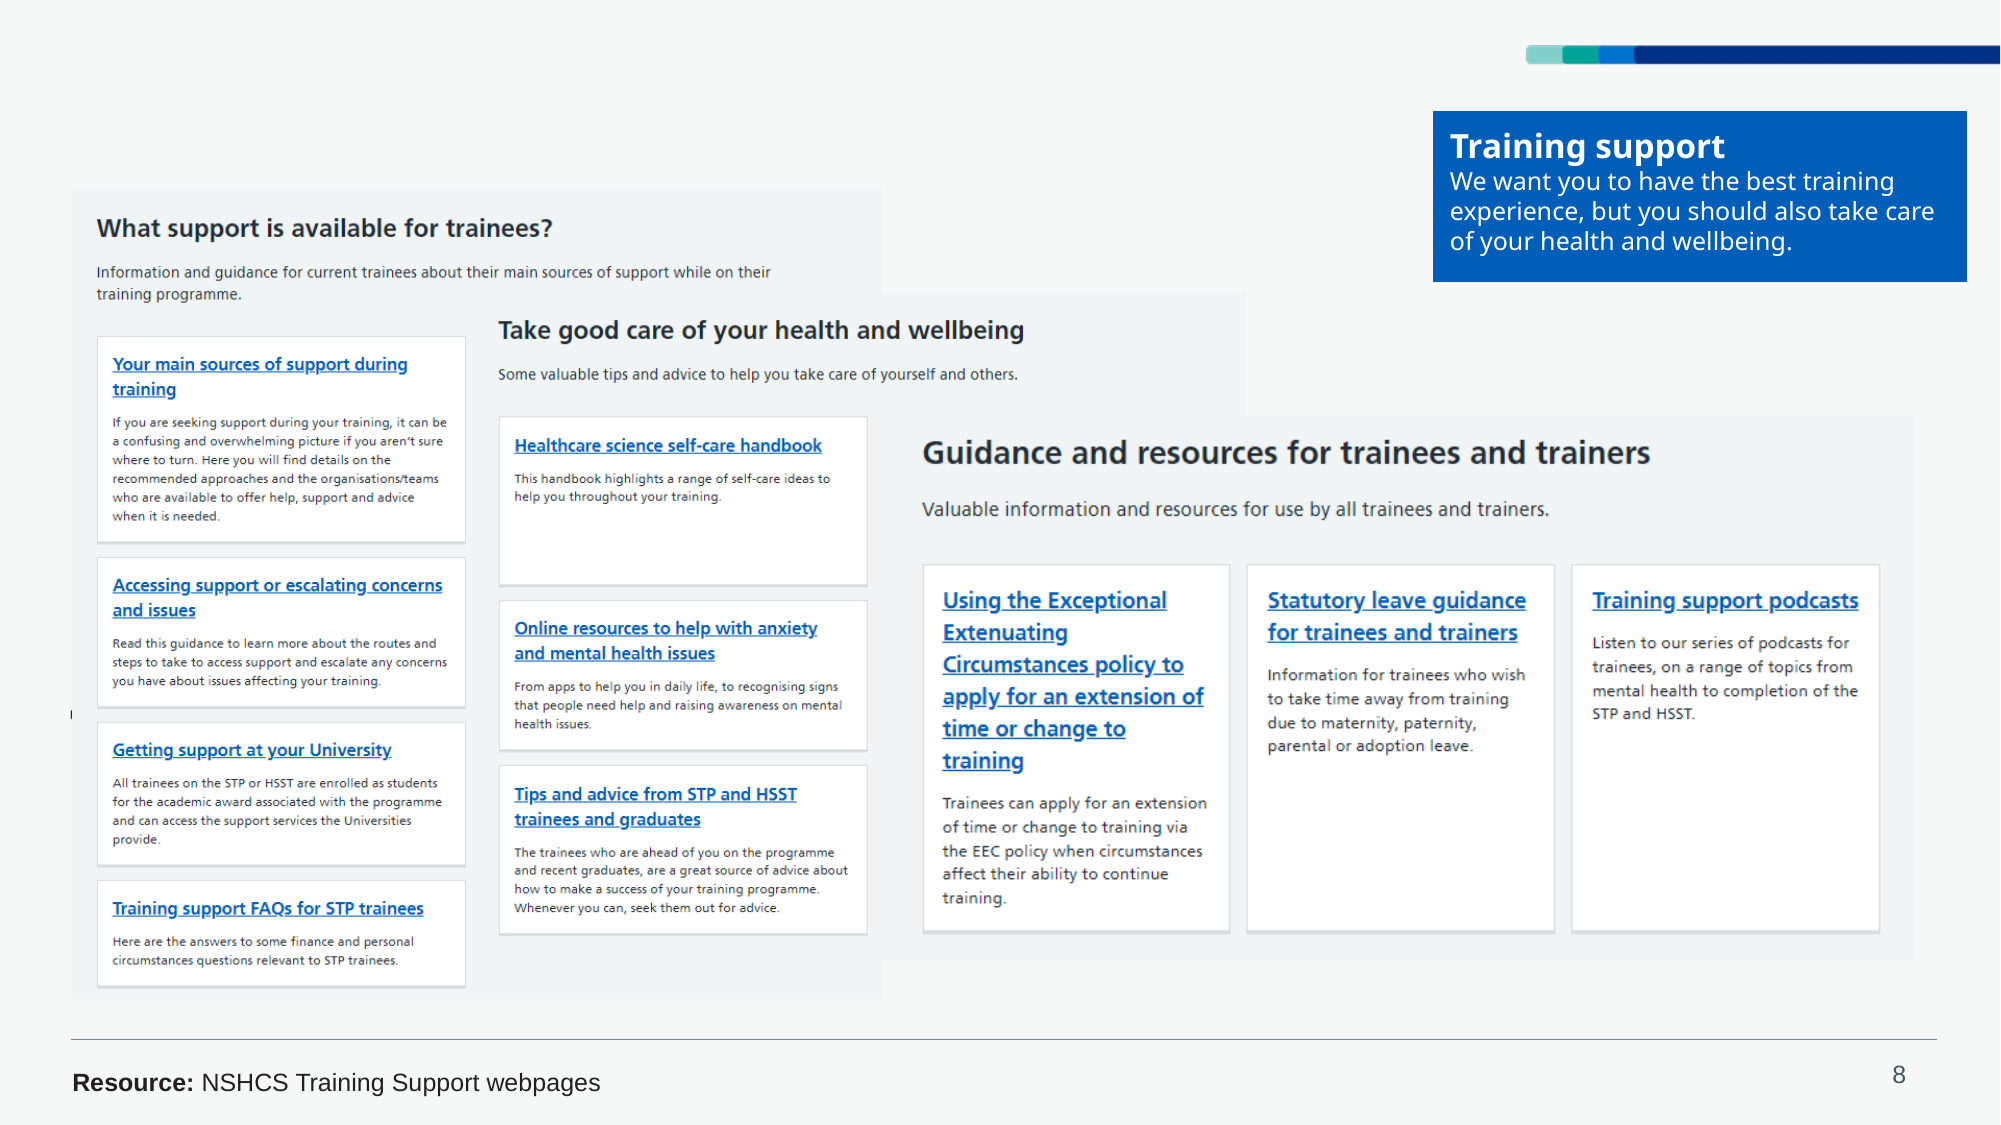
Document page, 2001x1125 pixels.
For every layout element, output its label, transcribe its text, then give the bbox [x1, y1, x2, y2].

text_box [1433, 111, 1967, 282]
text_box Training support We want you to have the best training experience, but you should also take care of your health and wellbeing. [1434, 118, 1969, 270]
title Training support – NSHCS website [72, 47, 1944, 190]
text_box Resource: NSHCS Training Support webpages [57, 1059, 695, 1105]
picture [72, 189, 1915, 999]
